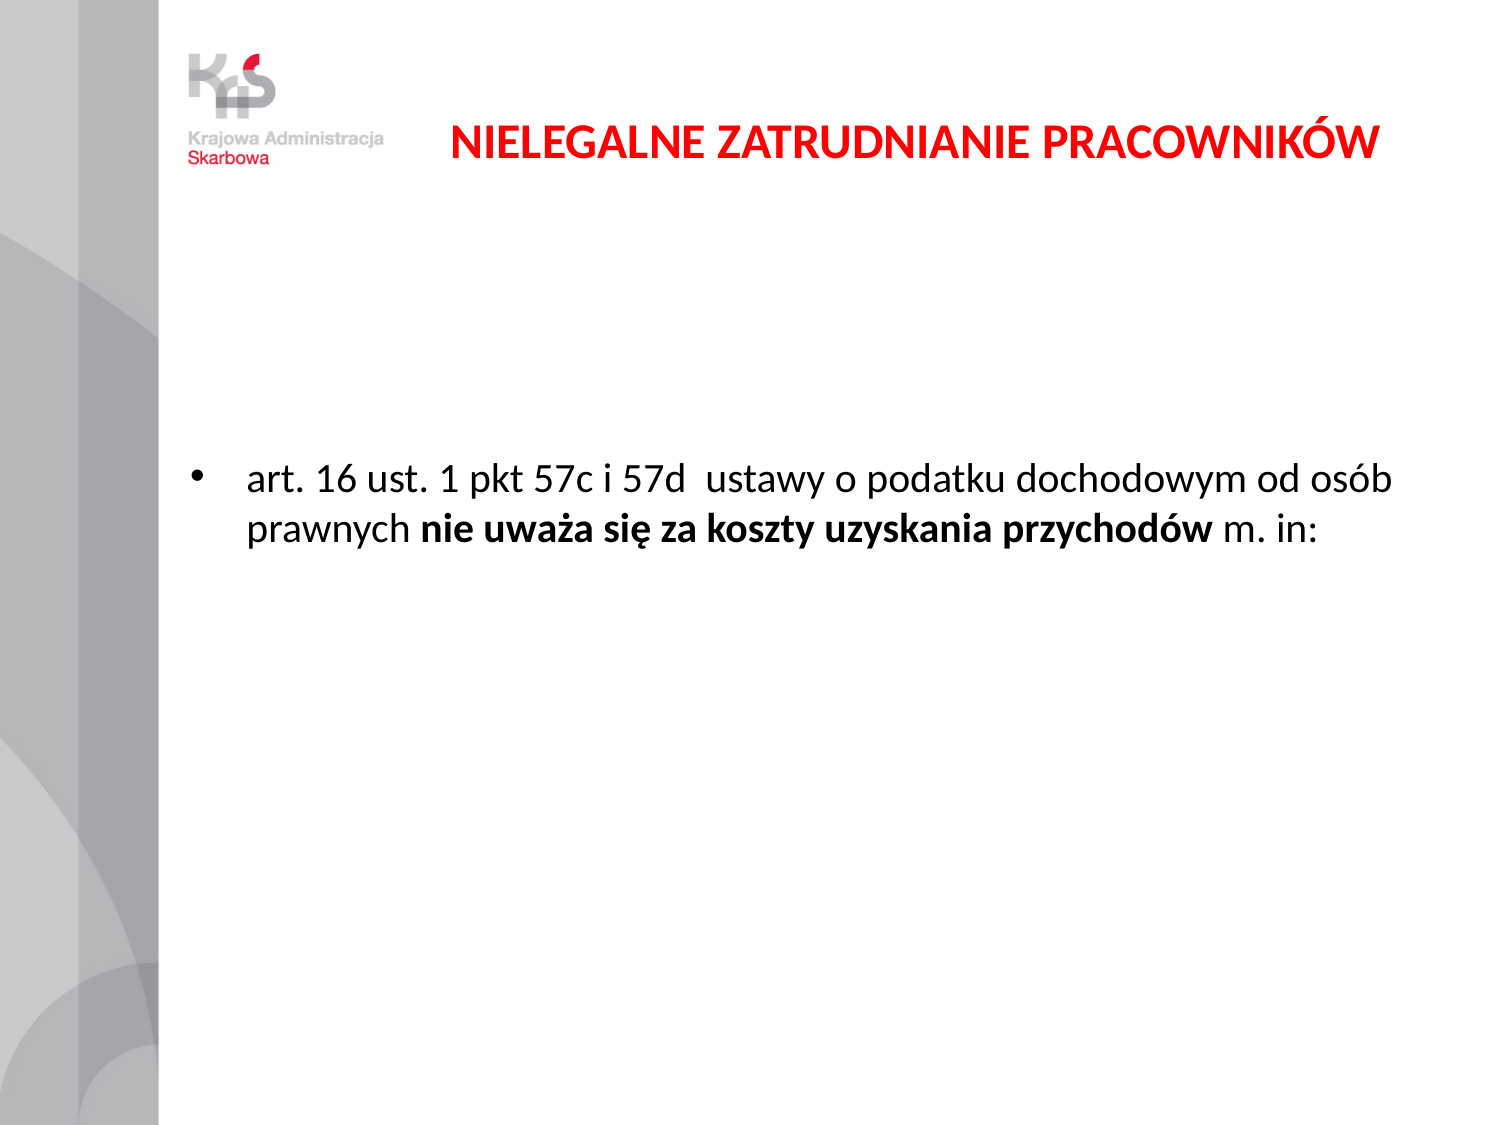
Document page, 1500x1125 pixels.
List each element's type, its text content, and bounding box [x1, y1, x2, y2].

title NIELEGALNE ZATRUDNIANIE PRACOWNIKÓW [406, 45, 1425, 233]
list art. 16 ust. 1 pkt 57c i 57d ustawy o podatku dochodowym od osób prawnych nie uważa się za koszty uzyskania przychodów m. in: [175, 262, 1425, 1084]
picture [0, 0, 1500, 1125]
